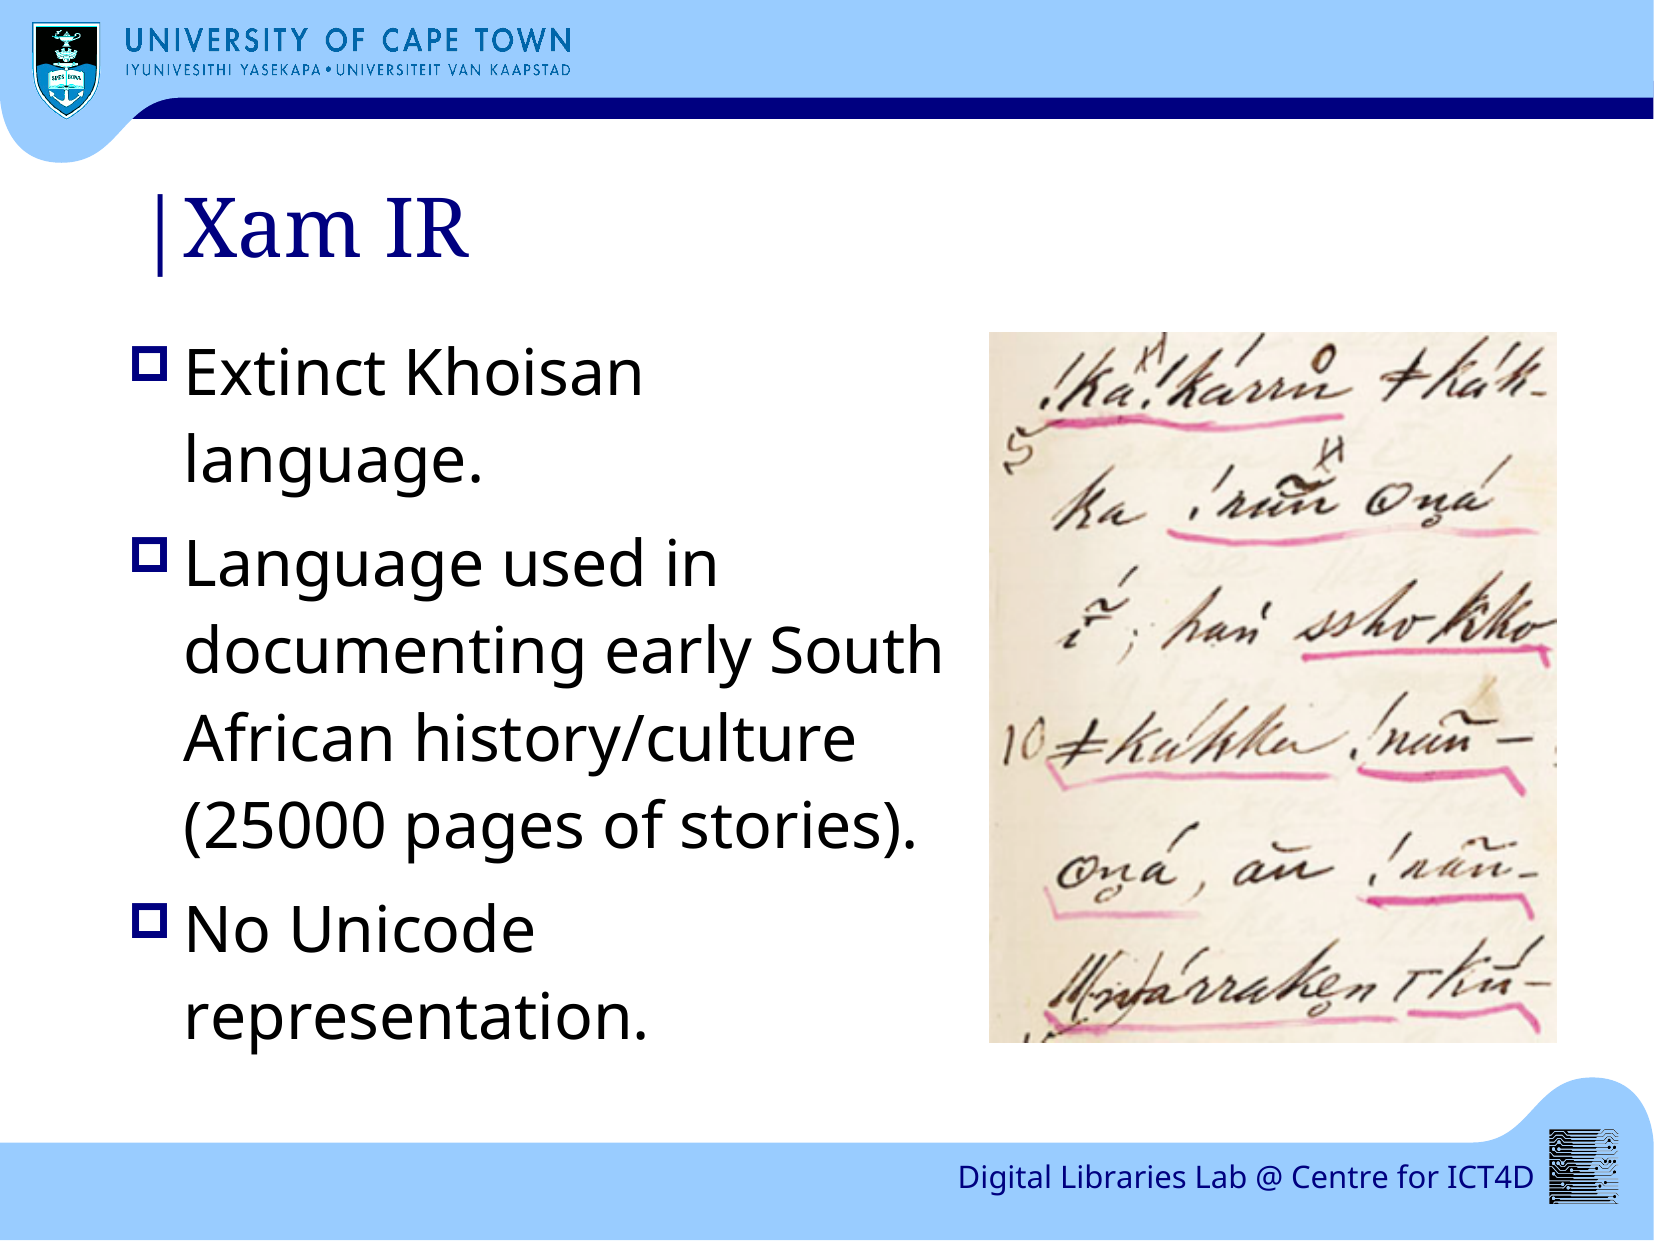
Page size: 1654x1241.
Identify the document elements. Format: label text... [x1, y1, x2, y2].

picture [32, 22, 101, 120]
list Extinct Khoisan language. Language used in documenting early South African history/culture (25000 pages of stories). No Unicode representation. [128, 326, 960, 1061]
picture [1549, 1129, 1619, 1204]
picture [122, 25, 573, 78]
picture [989, 332, 1557, 1043]
title |Xam IR [137, 155, 1598, 296]
